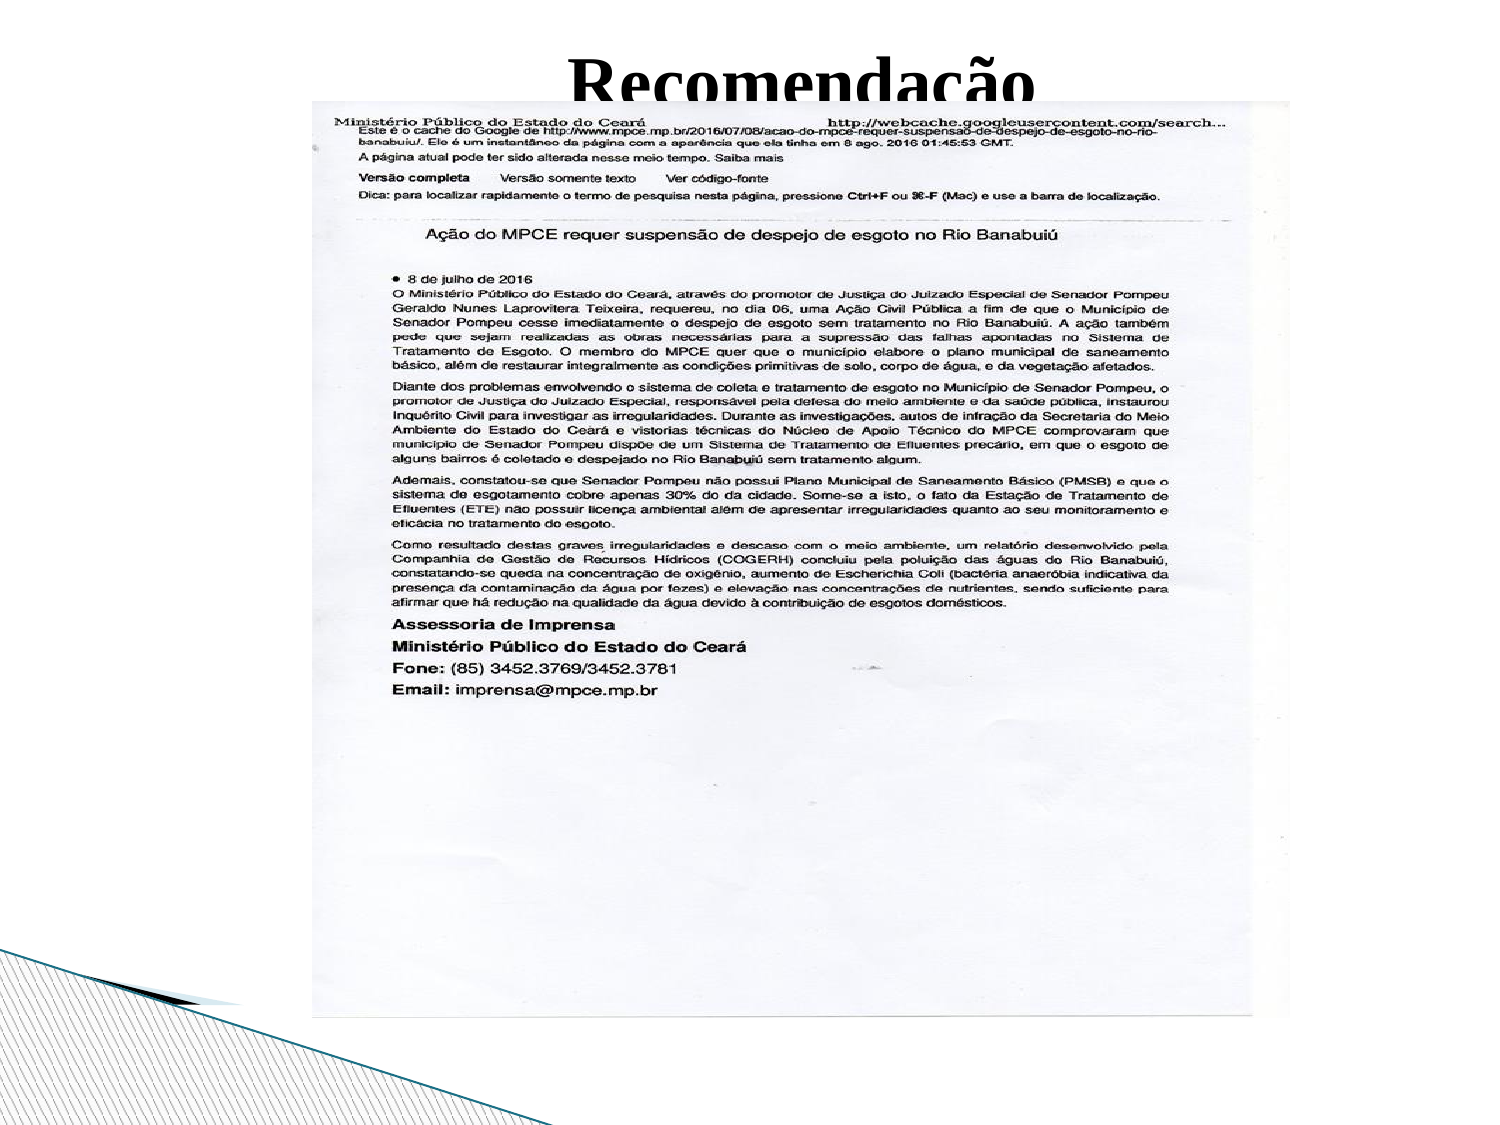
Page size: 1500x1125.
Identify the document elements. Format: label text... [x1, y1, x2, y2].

title Recomendação [341, 14, 1301, 143]
picture [0, 952, 543, 1125]
picture [312, 101, 1290, 1018]
